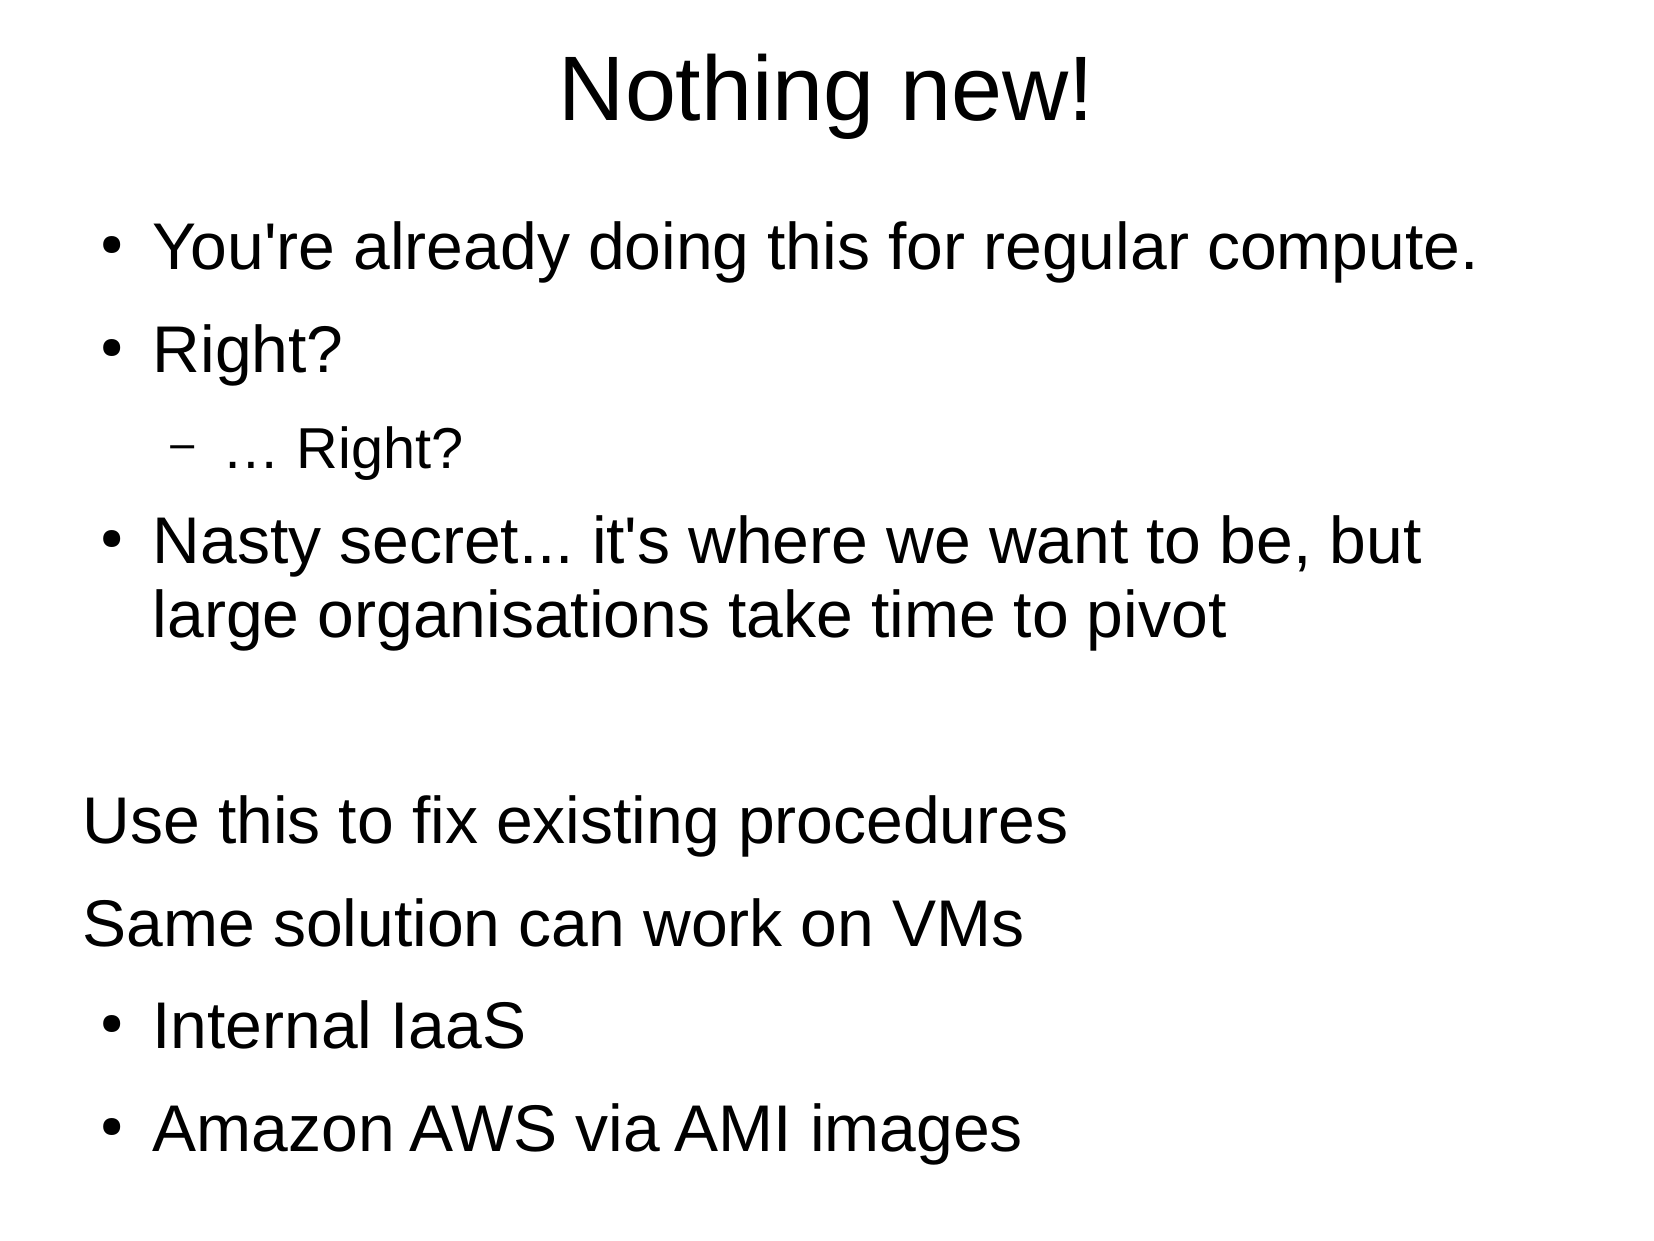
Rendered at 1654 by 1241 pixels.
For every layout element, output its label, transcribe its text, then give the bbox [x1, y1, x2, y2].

title Nothing new! [82, 13, 1571, 166]
list You're already doing this for regular compute. Right? … Right? Nasty secret... it's where we want to be, but large organisations take time to pivot Use this to fix existing procedures Same solution can work on VMs Internal IaaS Amazon AWS via AMI images [82, 210, 1571, 1171]
